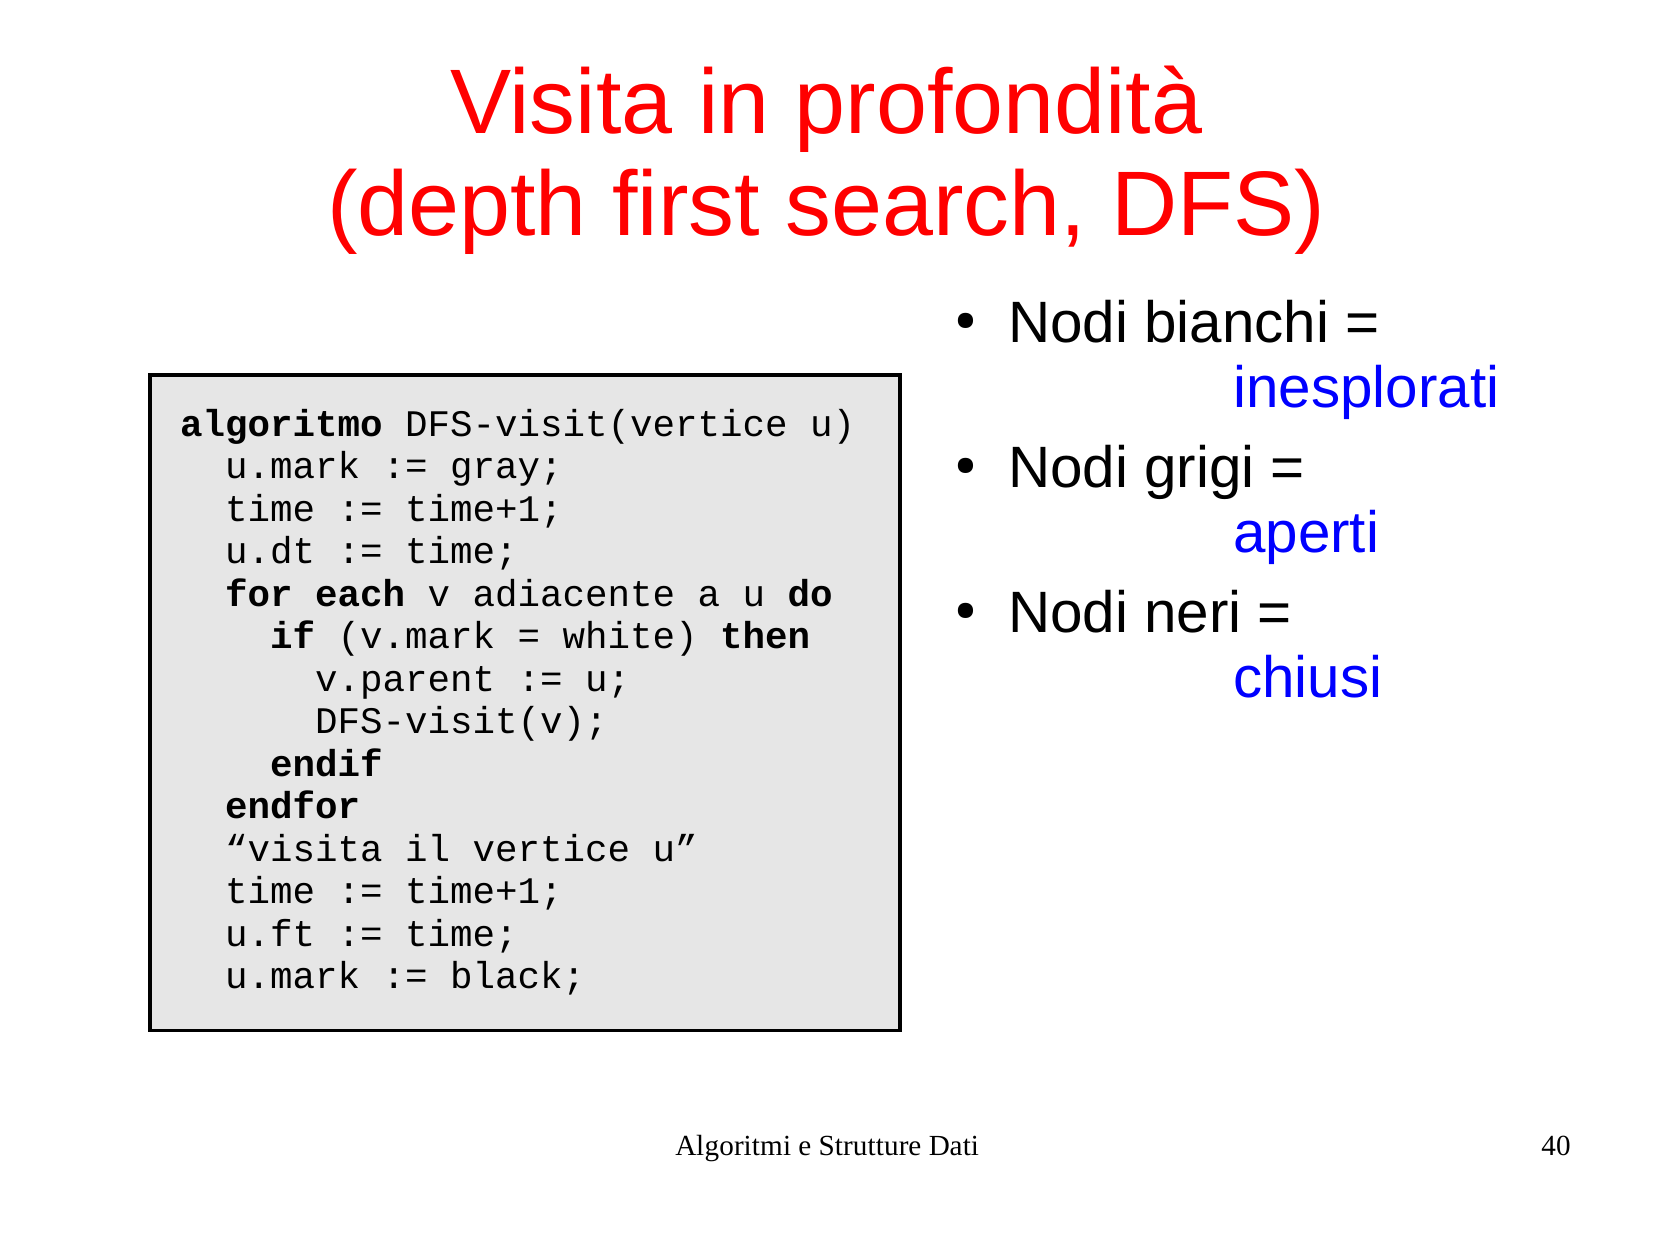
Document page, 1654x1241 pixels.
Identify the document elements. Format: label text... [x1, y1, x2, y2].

list Nodi bianchi = inesplorati Nodi grigi = aperti Nodi neri = chiusi [937, 290, 1572, 1109]
text_box algoritmo DFS-visit(vertice u) u.mark := gray; time := time+1; u.dt := time; for each v adiacente a u do if (v.mark = white) then v.parent := u; DFS-visit(v); endif endfor “visita il vertice u” time := time+1; u.ft := time; u.mark := black; [150, 375, 901, 1031]
title Visita in profondità (depth first search, DFS) [82, 49, 1571, 257]
